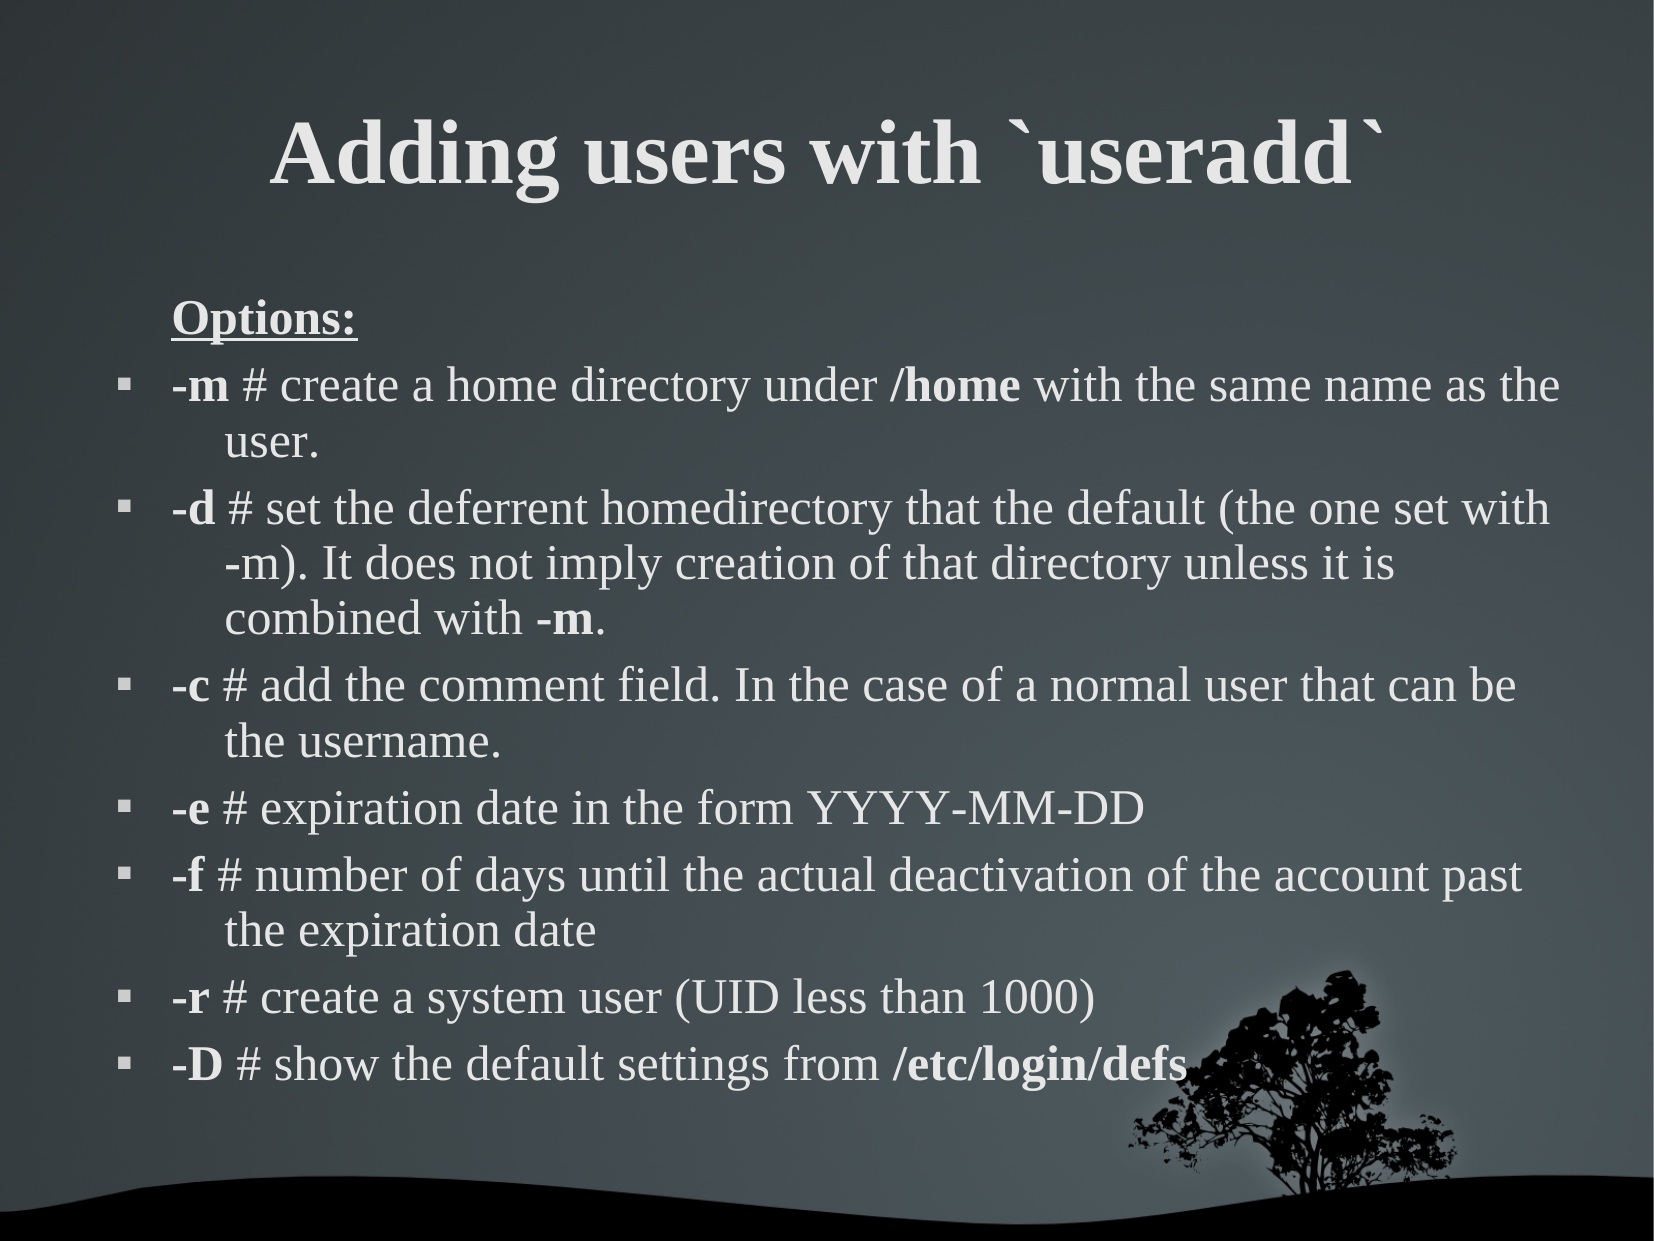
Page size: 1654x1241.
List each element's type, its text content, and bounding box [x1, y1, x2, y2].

picture [0, 0, 1654, 1241]
list Options: -m # create a home directory under /home with the same name as the user. -d # set the deferrent homedirectory that the default (the one set with -m). It does not imply creation of that directory unless it is combined with -m. -c # add the comment field. In the case of a normal user that can be the username. -e # expiration date in the form YYYY-MM-DD -f # number of days until the actual deactivation of the account past the expiration date -r # create a system user (UID less than 1000) -D # show the default settings from /etc/login/defs [82, 290, 1571, 1203]
title Adding users with `useradd` [82, 49, 1571, 257]
